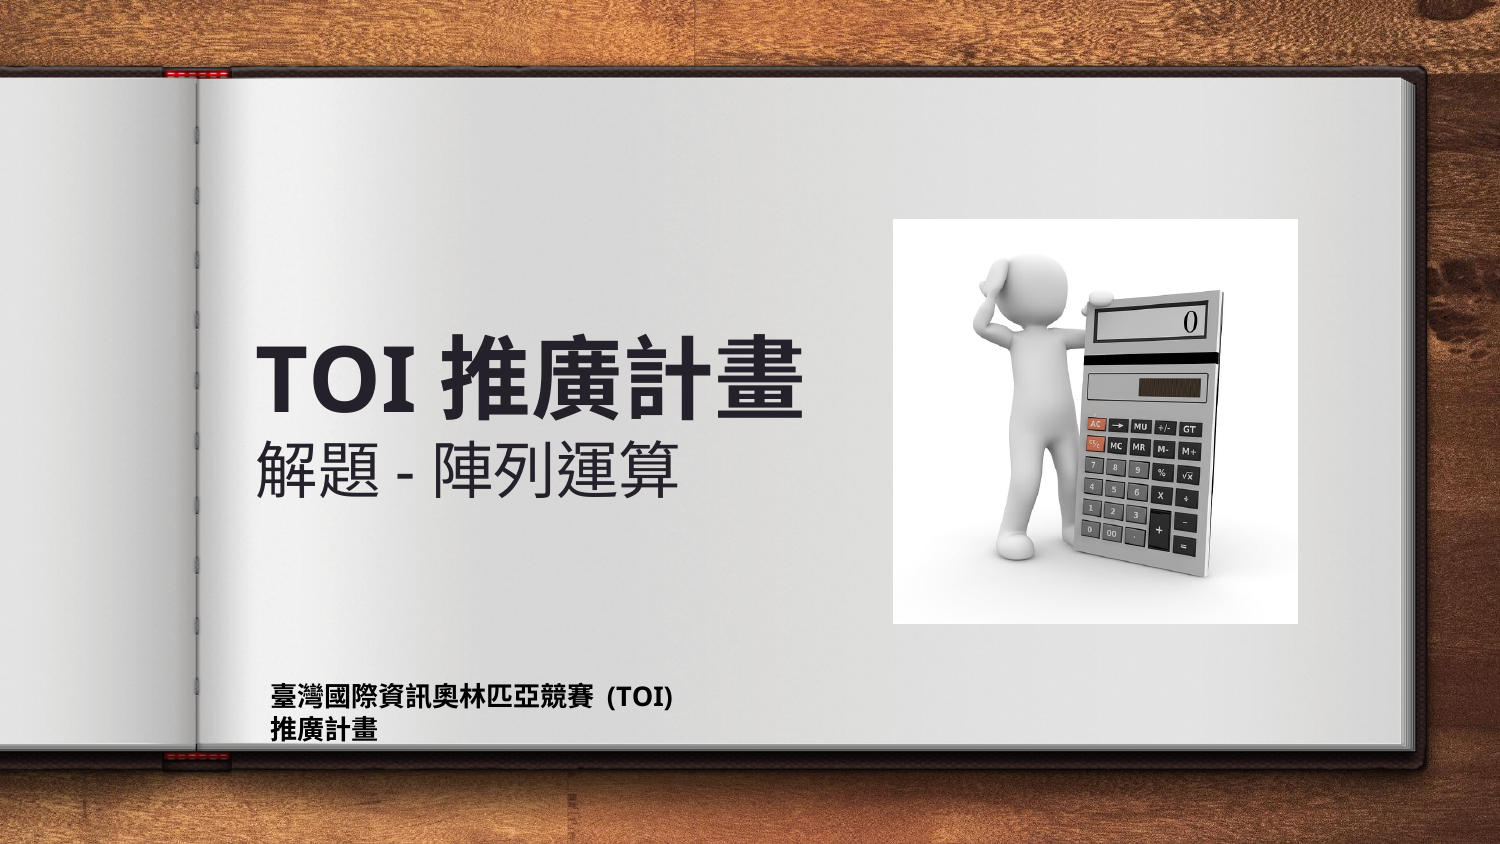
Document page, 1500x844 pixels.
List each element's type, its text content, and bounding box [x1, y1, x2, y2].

picture [893, 219, 1298, 625]
text_box TOI推廣計畫 解題-陣列運算 [240, 262, 893, 565]
